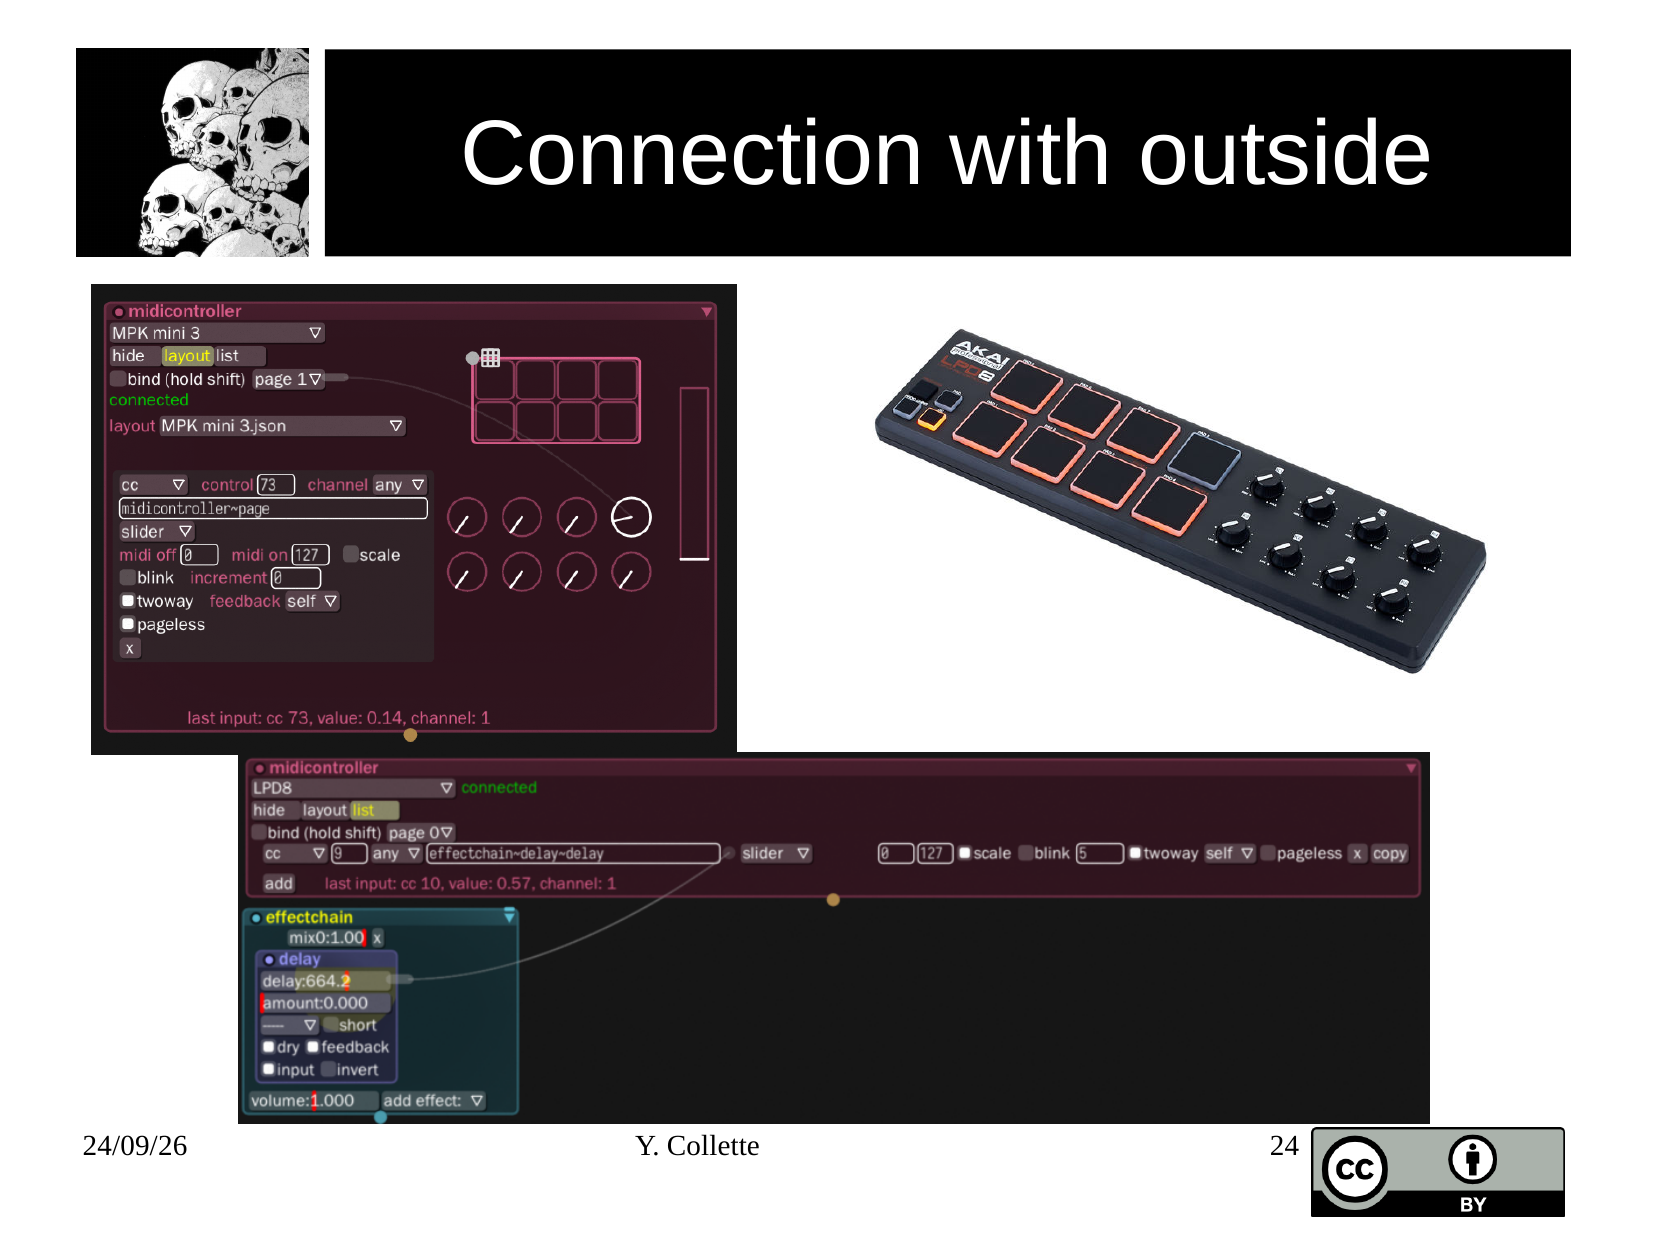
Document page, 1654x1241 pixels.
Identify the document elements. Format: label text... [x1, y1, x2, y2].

picture [852, 306, 1507, 684]
picture [91, 284, 1430, 1124]
picture [76, 48, 309, 257]
title Connection with outside [324, 49, 1571, 257]
picture [1311, 1127, 1565, 1217]
